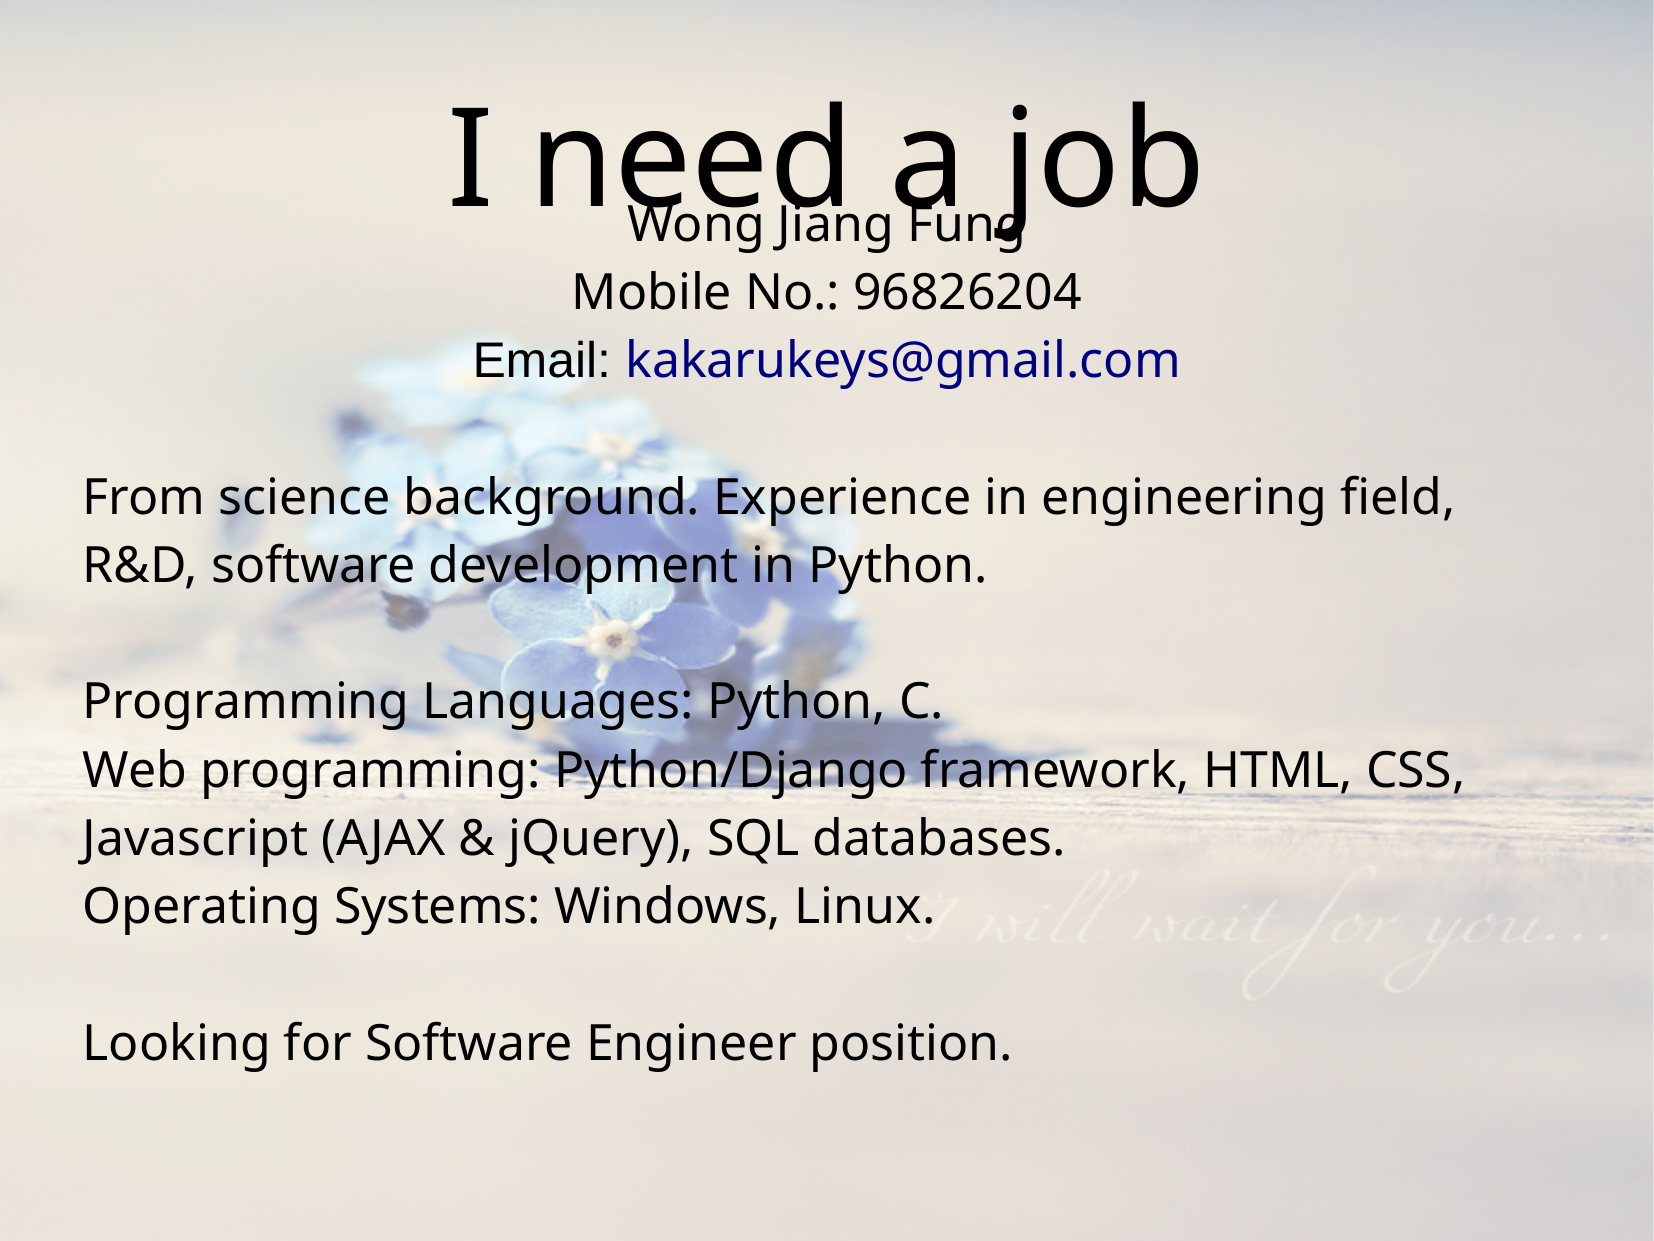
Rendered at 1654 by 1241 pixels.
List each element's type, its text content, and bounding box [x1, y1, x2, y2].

picture [0, 0, 1654, 1241]
title I need a job [82, 56, 1571, 228]
text_box Wong Jiang Fung Mobile No.: 96826204 Email: kakarukeys@gmail.com From science background. Experience in engineering field, R&D, software development in Python. Programming Languages: Python, C. Web programming: Python/Django framework, HTML, CSS, Javascript (AJAX & jQuery), SQL databases. Operating Systems: Windows, Linux. Looking for Software Engineer position. [82, 228, 1571, 1171]
